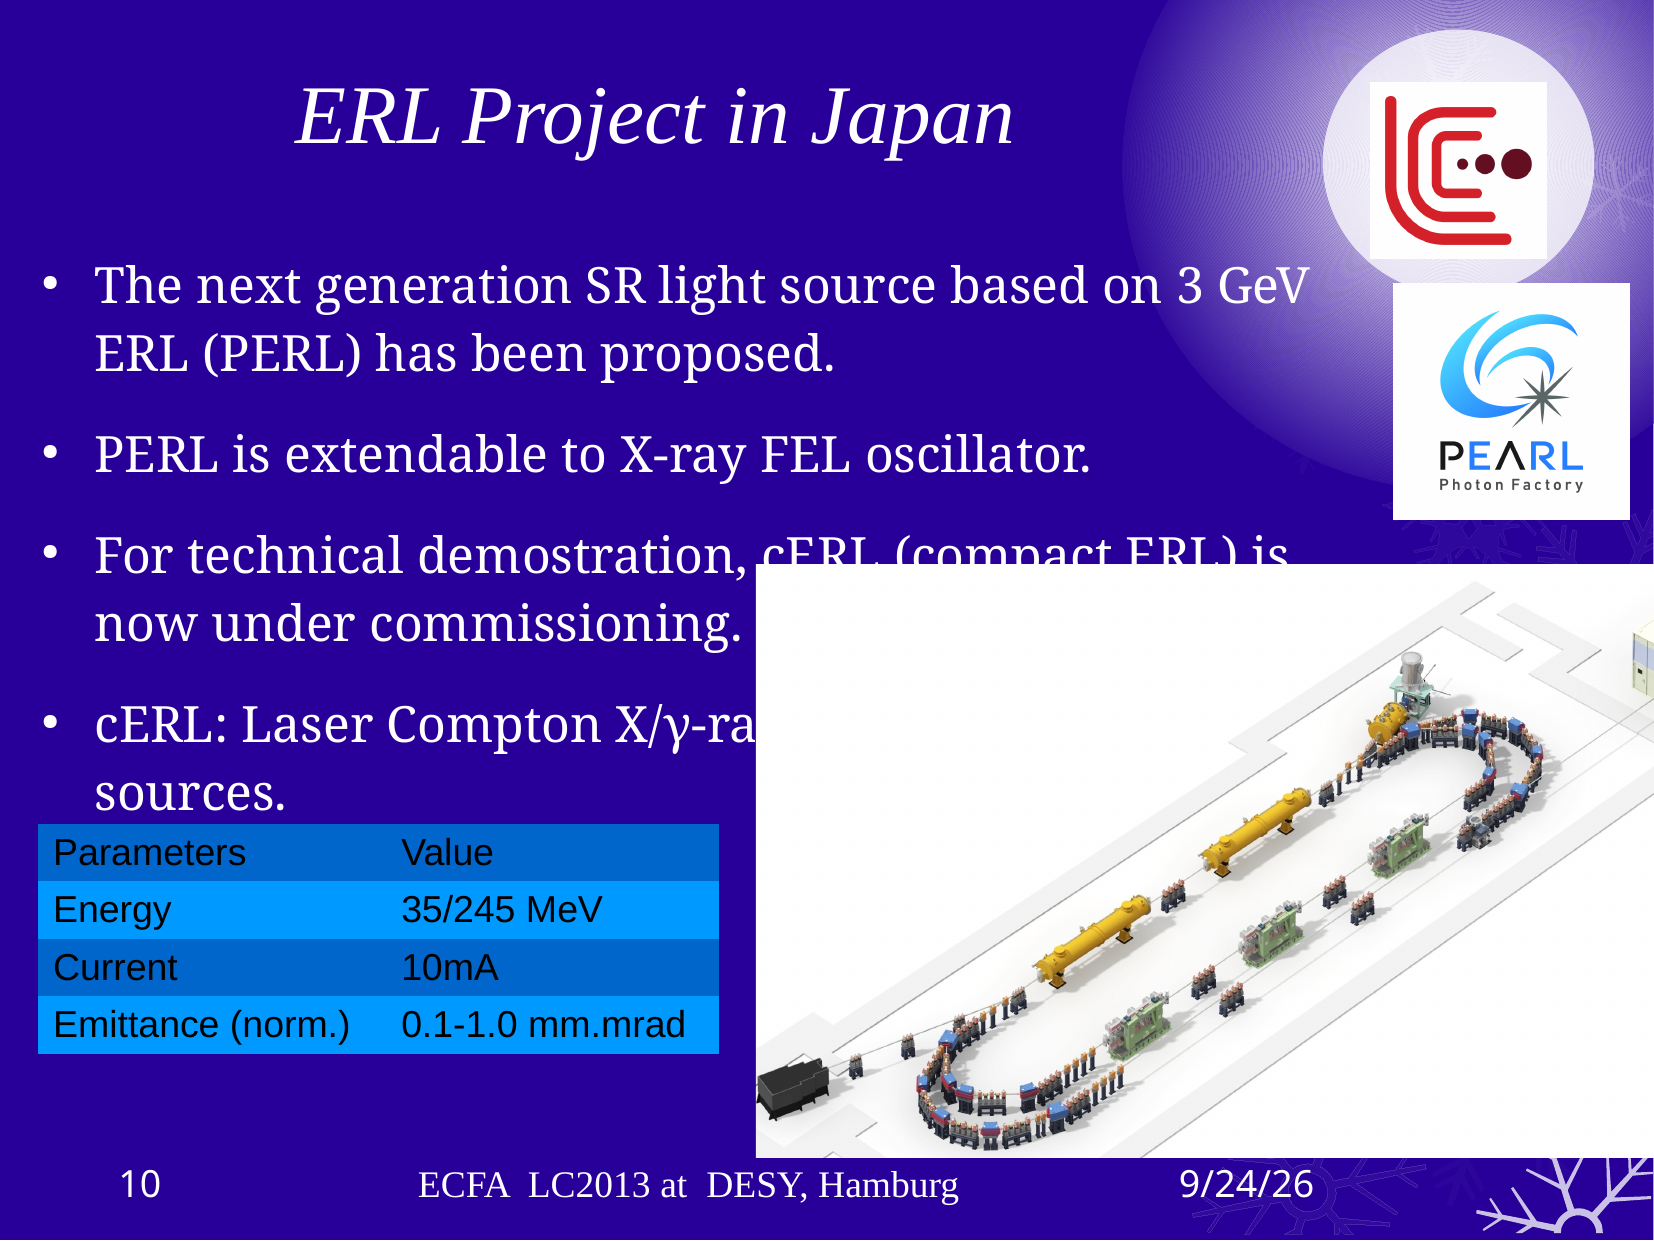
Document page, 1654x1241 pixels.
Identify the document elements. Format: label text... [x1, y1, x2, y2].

picture [1393, 283, 1630, 520]
picture [755, 564, 1654, 1158]
list The next generation SR light source based on 3 GeV ERL (PERL) has been proposed. PERL is extendable to X-ray FEL oscillator. For technical demostration, cERL (compact ERL) is now under commissioning. cERL: Laser Compton X/γ-ray sources. [23, 249, 1335, 752]
table_cell Energy [38, 881, 387, 939]
table_header Parameters [38, 824, 387, 881]
table_cell Current [38, 939, 387, 996]
table_header Value [387, 824, 719, 881]
table_cell 35/245 MeV [387, 881, 719, 939]
title ERL Project in Japan [12, 0, 1300, 249]
table_cell 10mA [387, 939, 719, 996]
table_cell 0.1-1.0 mm.mrad [387, 996, 719, 1054]
picture [1370, 82, 1547, 259]
table_cell Emittance (norm.) [38, 996, 387, 1054]
